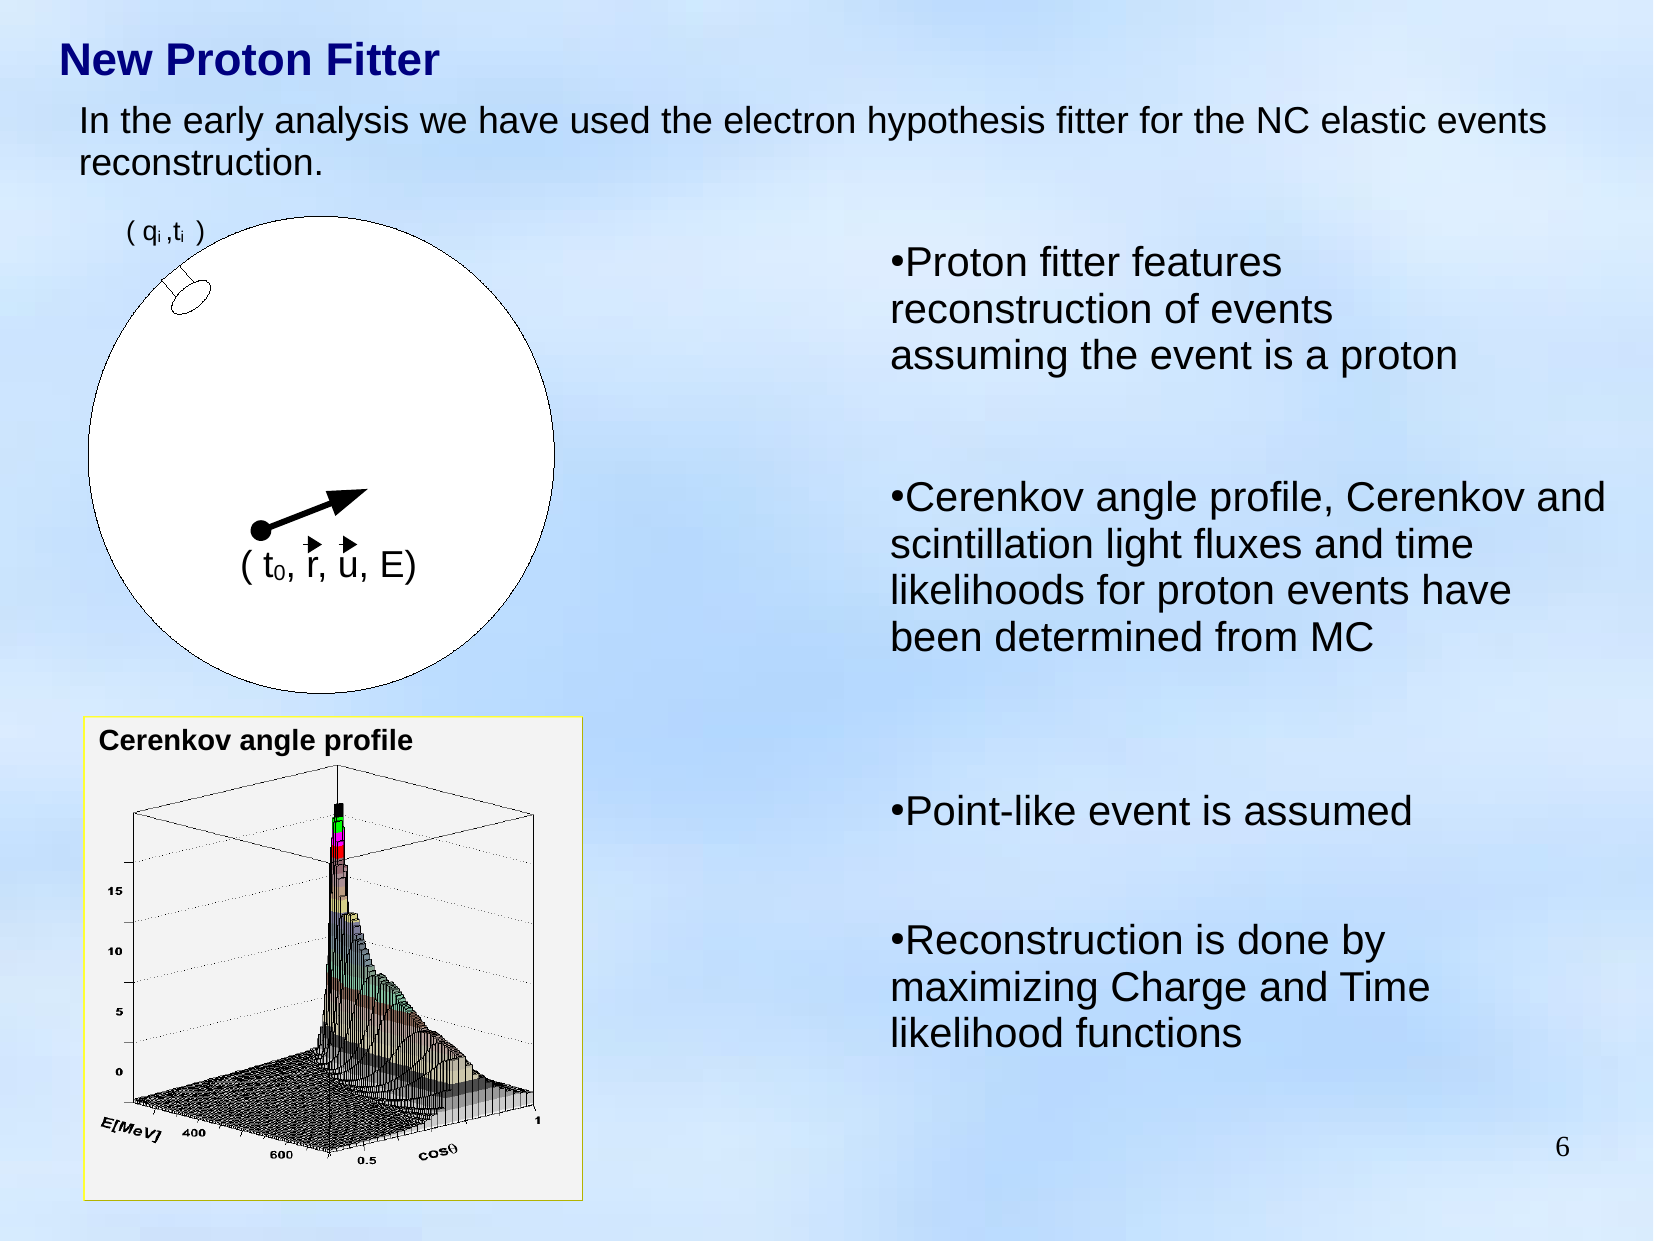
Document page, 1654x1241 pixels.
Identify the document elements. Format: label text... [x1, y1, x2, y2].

text_box ( t0, r, u, E) [225, 536, 441, 606]
text_box In the early analysis we have used the electron hypothesis fitter for the NC elastic events reconstruction. [64, 92, 1581, 192]
text_box New Proton Fitter [44, 26, 794, 94]
text_box Cerenkov angle profile [83, 716, 566, 765]
picture [0, 0, 1654, 1241]
text_box ( qi ,ti ) [111, 208, 236, 263]
text_box Proton fitter features reconstruction of events assuming the event is a proton [875, 231, 1513, 387]
text_box Cerenkov angle profile, Cerenkov and scintillation light fluxes and time likelihoods for proton events have been determined from MC [875, 466, 1631, 669]
text_box Point-like event is assumed [875, 780, 1626, 843]
text_box Reconstruction is done by maximizing Charge and Time likelihood functions [875, 909, 1588, 1065]
text_box [88, 216, 555, 694]
